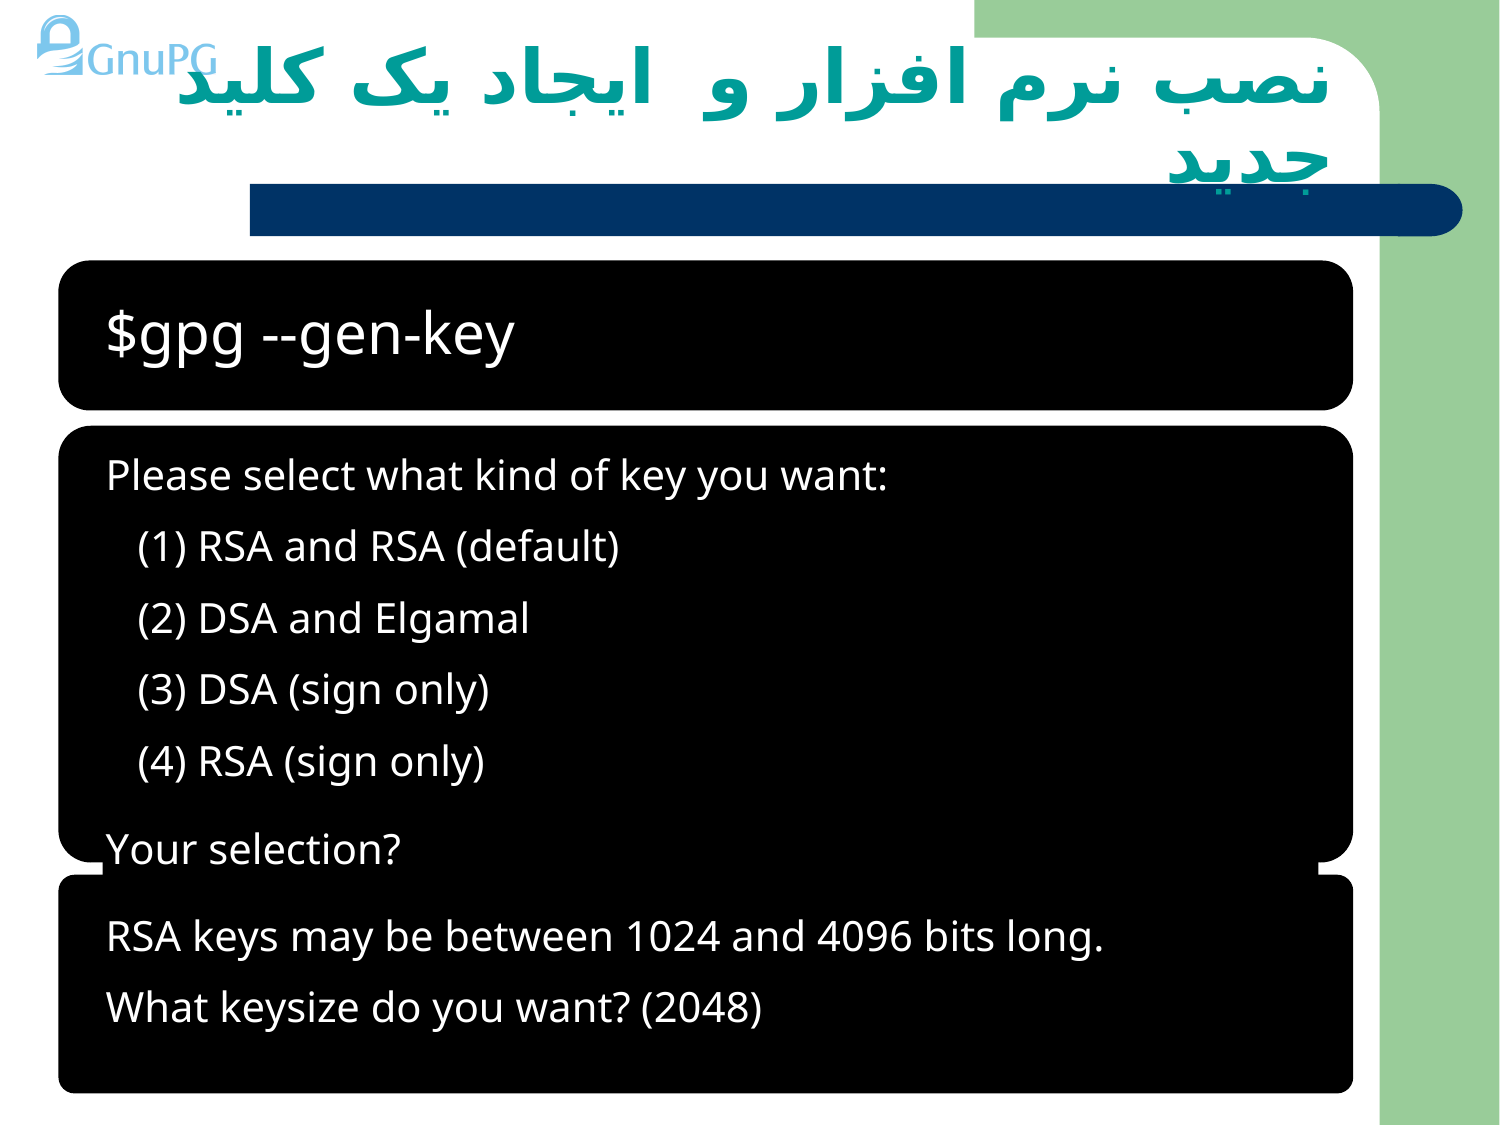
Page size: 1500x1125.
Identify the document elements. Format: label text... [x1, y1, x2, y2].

text_box [58, 260, 1354, 411]
title نصب نرم افزار و ایجاد یک کلید جدید [11, 37, 1335, 201]
list $gpg --gen-key [102, 292, 1319, 380]
text_box [58, 874, 1354, 1094]
list Please select what kind of key you want: (1) RSA and RSA (default) (2) DSA and Elgamal (3) DSA (sign only) (4) RSA (sign only) Your selection? [102, 445, 1319, 842]
text_box [58, 425, 1354, 863]
list RSA keys may be between 1024 and 4096 bits long. What keysize do you want? (2048) [102, 906, 1319, 1068]
